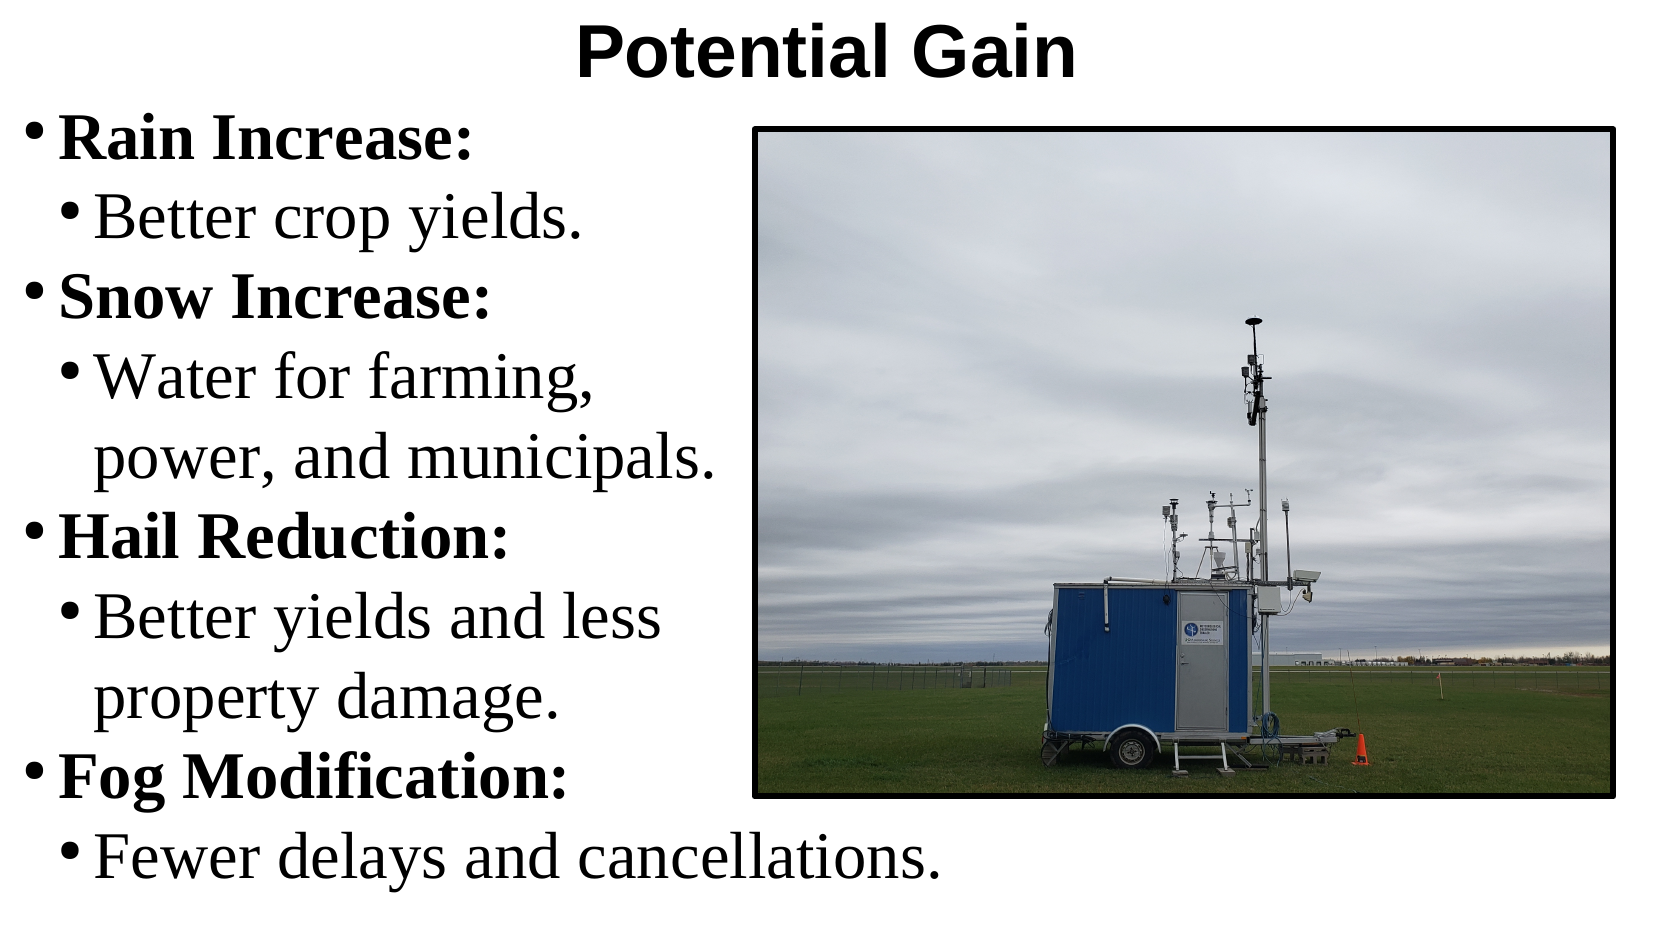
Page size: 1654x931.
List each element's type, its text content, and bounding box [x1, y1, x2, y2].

text_box Rain Increase: Better crop yields. Snow Increase: Water for farming, power, and municipals. Hail Reduction: Better yields and less property damage. Fog Modification: Fewer delays and cancellations. [7, 85, 976, 900]
picture [757, 132, 1611, 794]
title Potential Gain [0, 0, 1654, 106]
